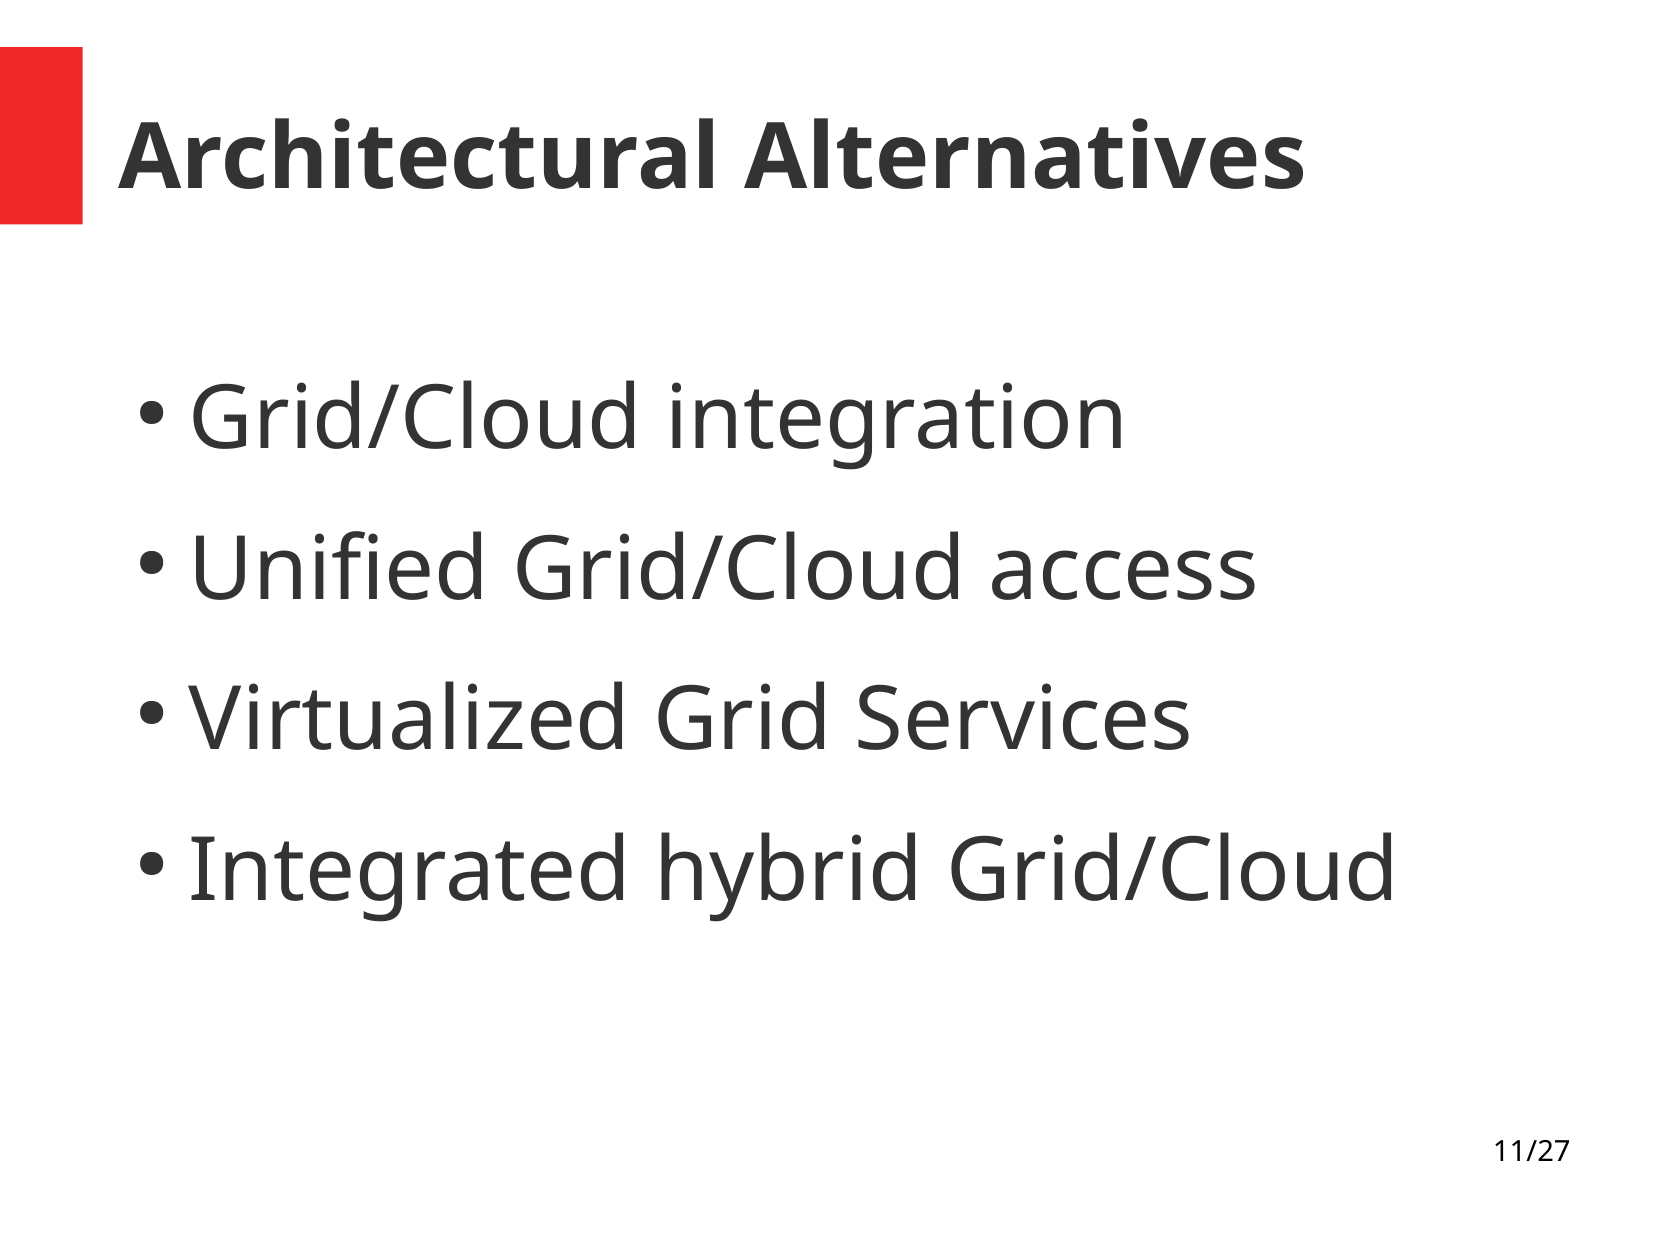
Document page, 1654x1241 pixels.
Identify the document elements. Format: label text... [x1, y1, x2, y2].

title Architectural Alternatives [118, 49, 1571, 257]
list Grid/Cloud integration Unified Grid/Cloud access Virtualized Grid Services Integrated hybrid Grid/Cloud [118, 354, 1536, 1074]
